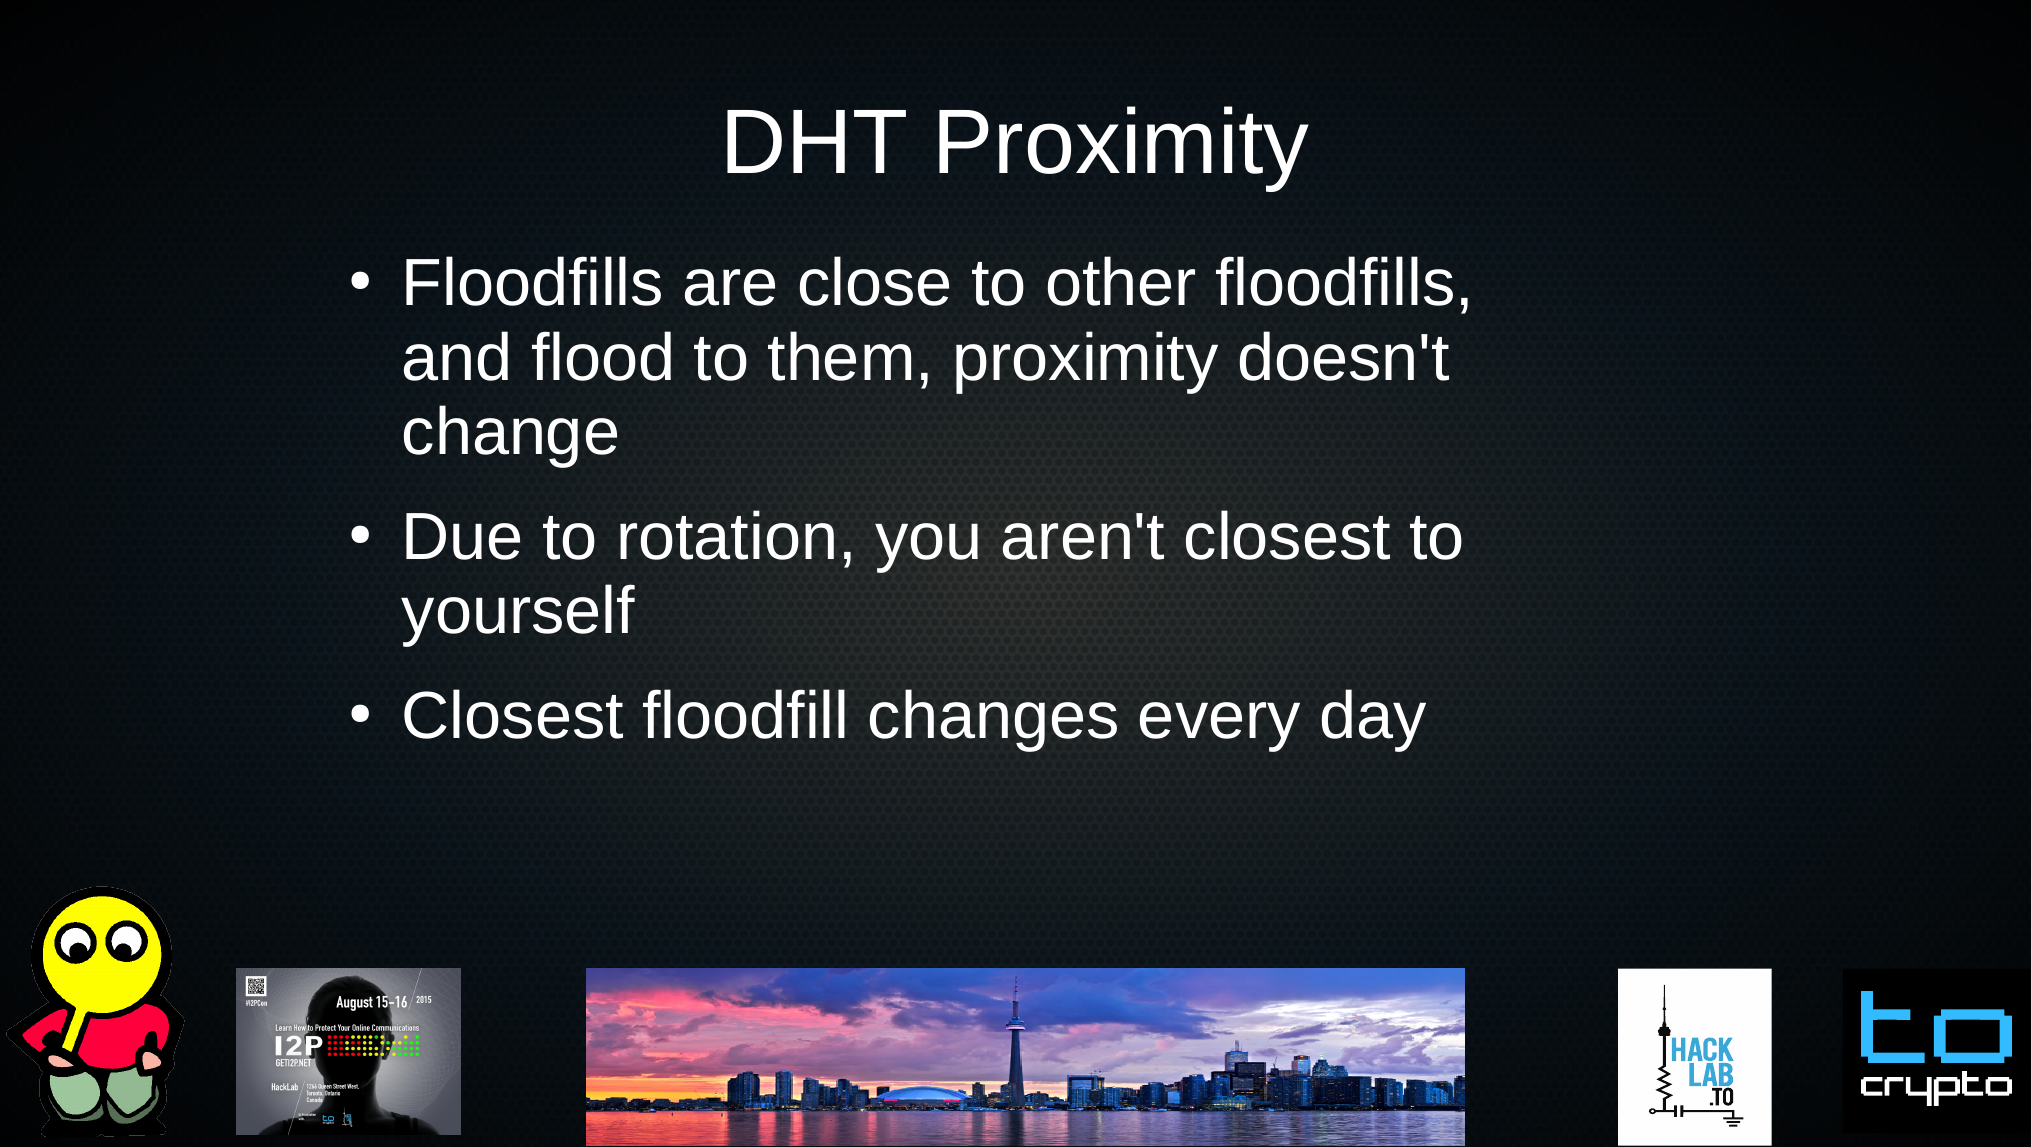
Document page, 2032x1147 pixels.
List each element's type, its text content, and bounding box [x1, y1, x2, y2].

list Floodfills are close to other floodfills, and flood to them, proximity doesn't change Due to rotation, you aren't closest to yourself Closest floodfill changes every day [330, 244, 1560, 910]
title DHT Proximity [101, 45, 1930, 237]
picture [0, 0, 2032, 1147]
